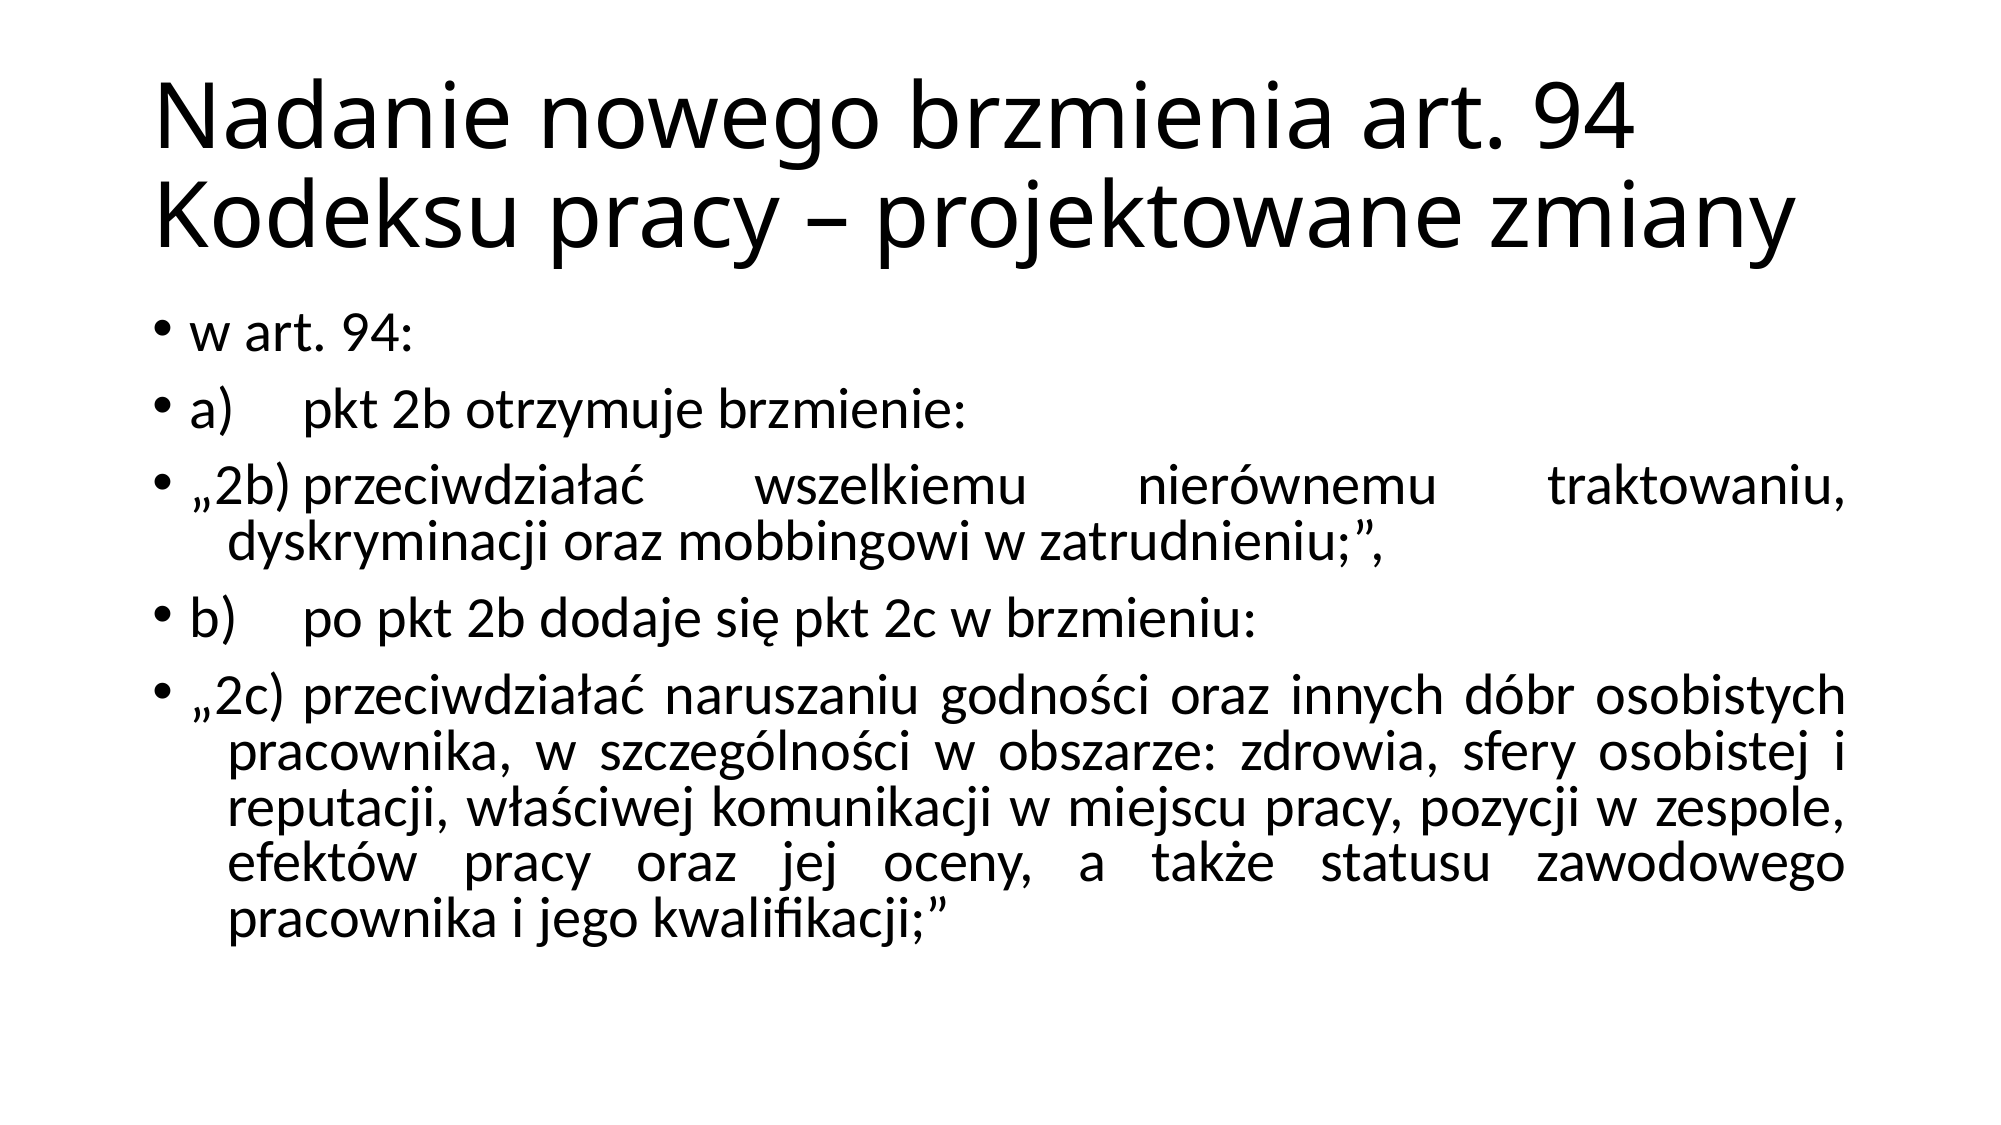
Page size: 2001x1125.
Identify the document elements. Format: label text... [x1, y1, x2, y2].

list w art. 94: a) pkt 2b otrzymuje brzmienie: „2b) przeciwdziałać wszelkiemu nierównemu traktowaniu, dyskryminacji oraz mobbingowi w zatrudnieniu;”, b) po pkt 2b dodaje się pkt 2c w brzmieniu: „2c) przeciwdziałać naruszaniu godności oraz innych dóbr osobistych pracownika, w szczególności w obszarze: zdrowia, sfery osobistej i reputacji, właściwej komunikacji w miejscu pracy, pozycji w zespole, efektów pracy oraz jej oceny, a także statusu zawodowego pracownika i jego kwalifikacji;” [137, 299, 1863, 1014]
title Nadanie nowego brzmienia art. 94 Kodeksu pracy – projektowane zmiany [137, 59, 1863, 278]
